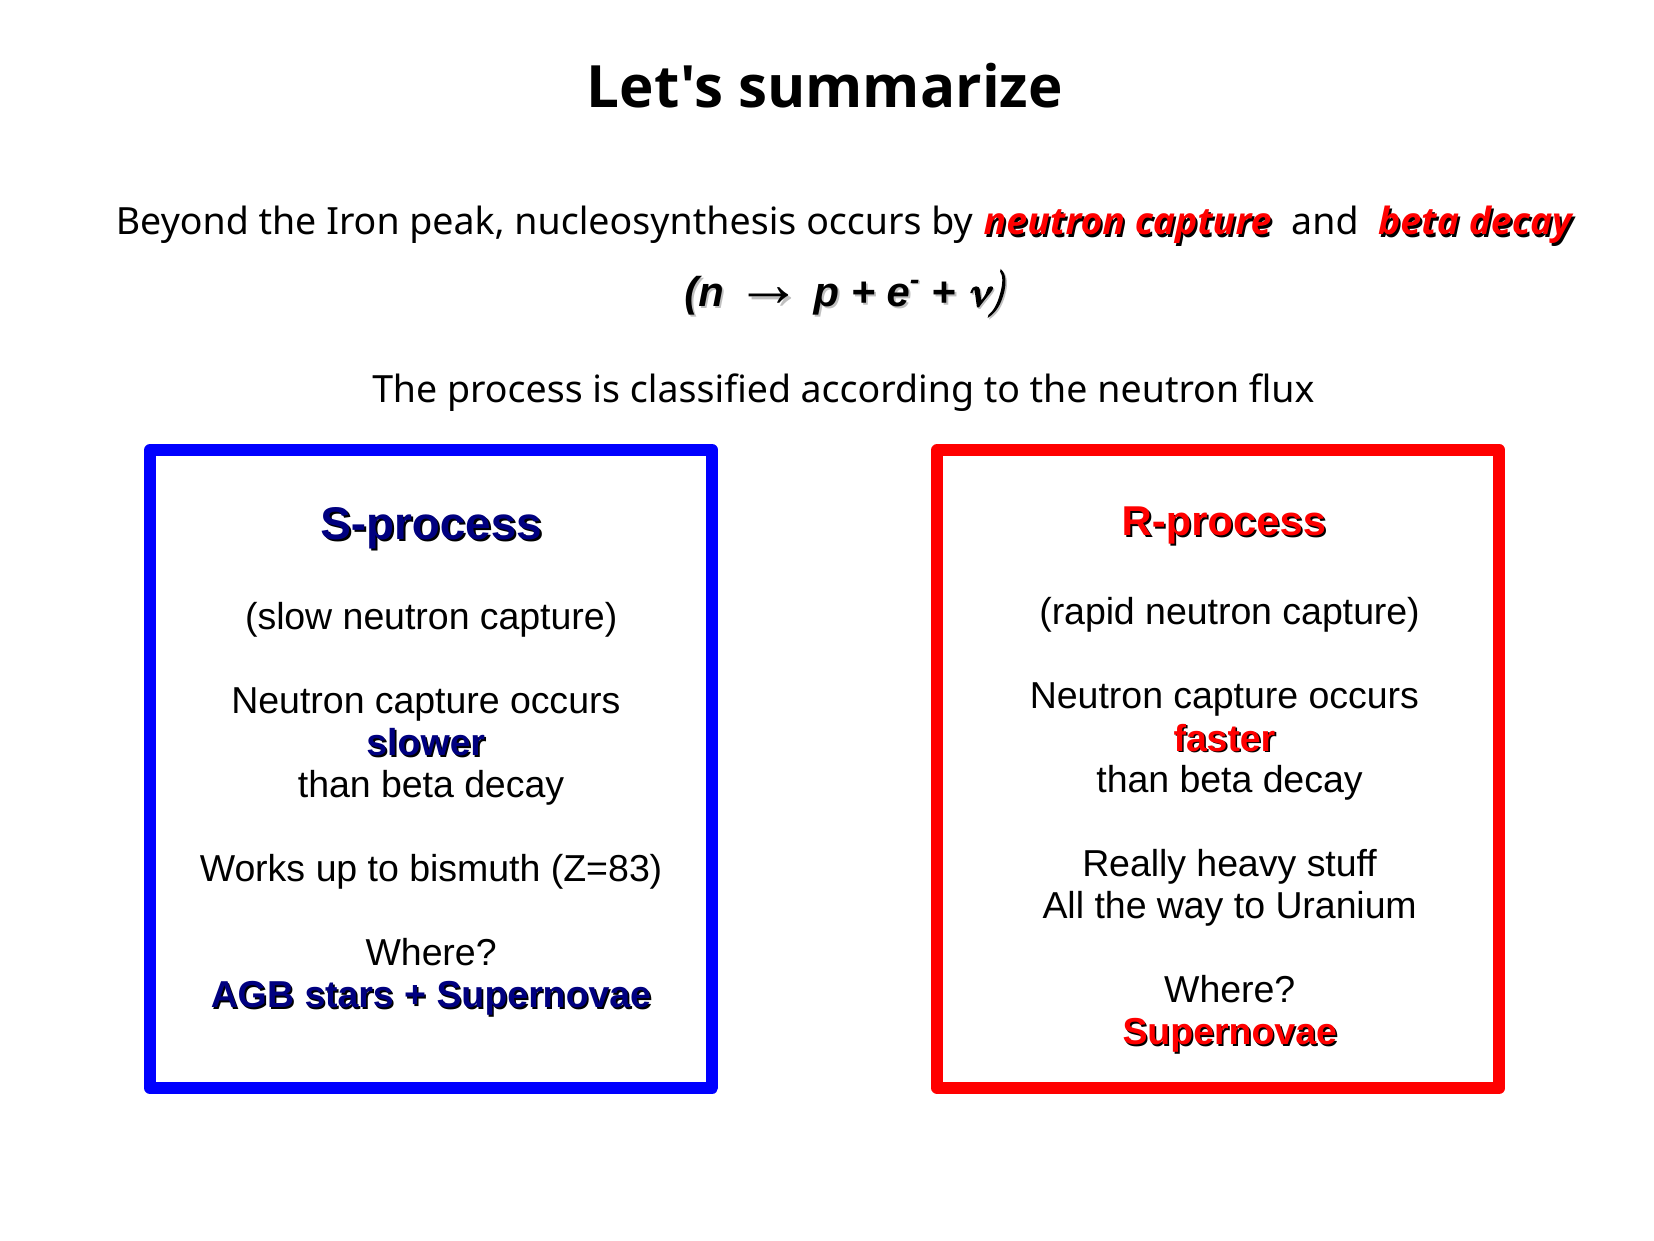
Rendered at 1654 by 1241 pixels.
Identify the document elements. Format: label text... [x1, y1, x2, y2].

text_box [937, 676, 1012, 1088]
text_box R-process (rapid neutron capture) Neutron capture occurs faster than beta decay Really heavy stuff All the way to Uranium Where? Supernovae [1012, 676, 1537, 1106]
text_box S-process (slow neutron capture) Neutron capture occurs slower than beta decay Works up to bismuth (Z=83) Where? AGB stars + Supernovae [149, 676, 713, 1027]
text_box Let's summarize [262, 37, 1388, 134]
text_box [149, 1027, 713, 1088]
text_box Beyond the Iron peak, nucleosynthesis occurs by neutron capture and beta decay (n → p + e- + n) The process is classified according to the neutron flux [75, 187, 1613, 676]
